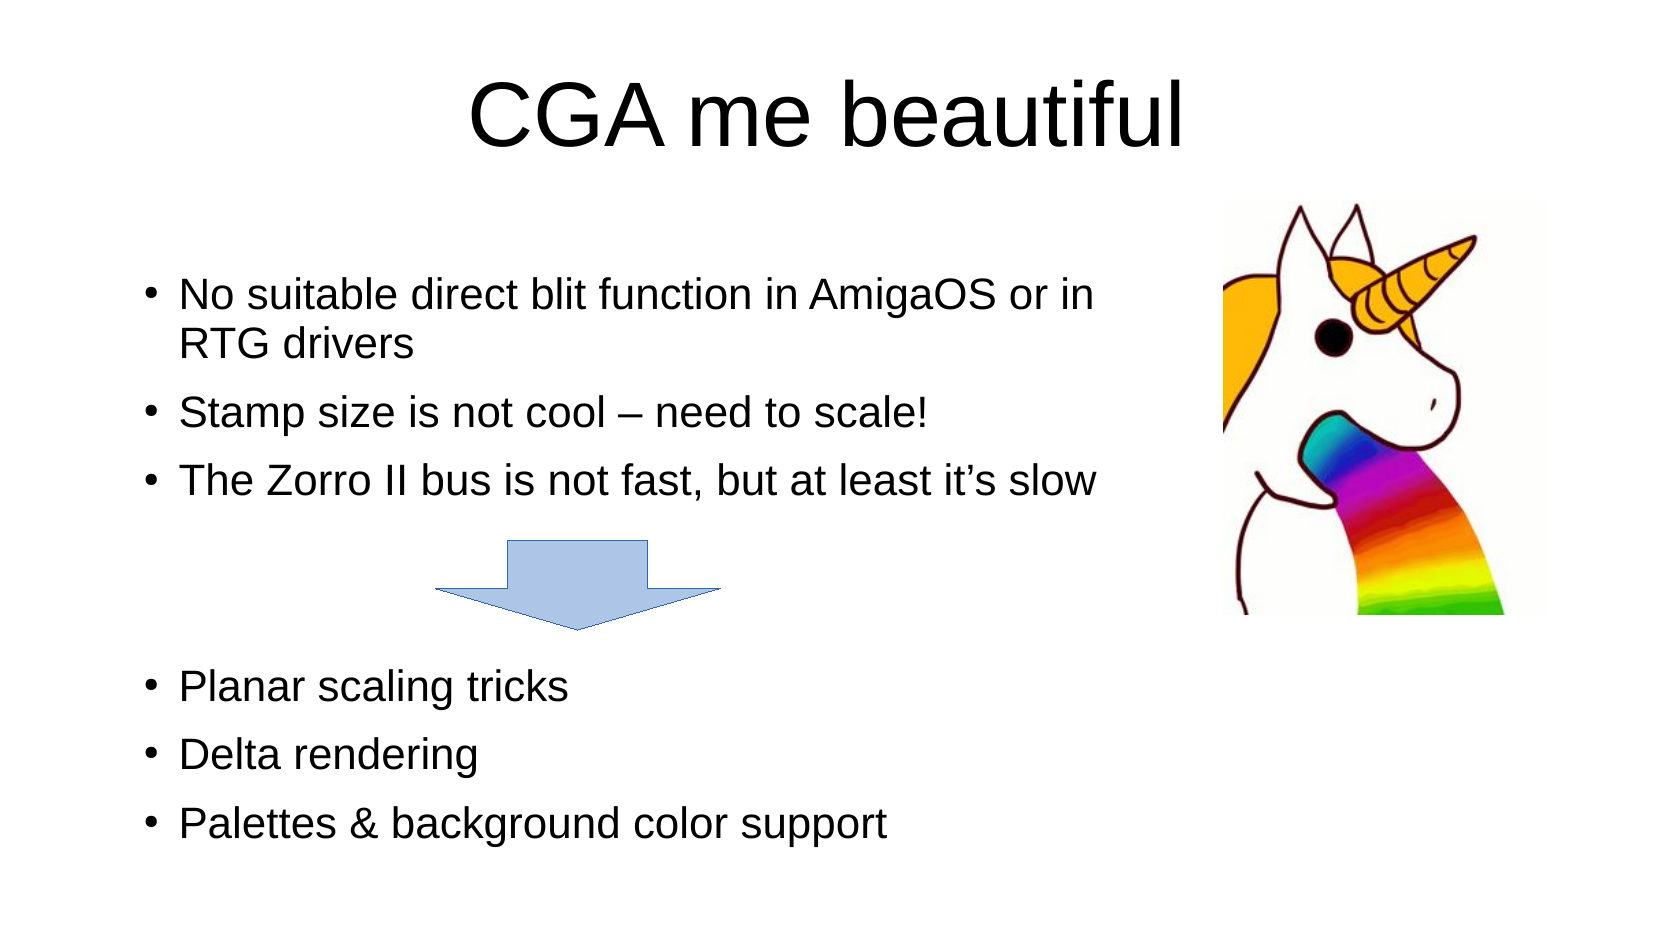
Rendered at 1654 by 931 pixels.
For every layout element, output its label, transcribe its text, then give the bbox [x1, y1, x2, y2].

text_box [435, 540, 721, 631]
list No suitable direct blit function in AmigaOS or in RTG drivers Stamp size is not cool – need to scale! The Zorro II bus is not fast, but at least it’s slow Planar scaling tricks Delta rendering Palettes & background color support [131, 270, 1156, 856]
picture [1223, 201, 1546, 616]
title CGA me beautiful [82, 37, 1571, 193]
